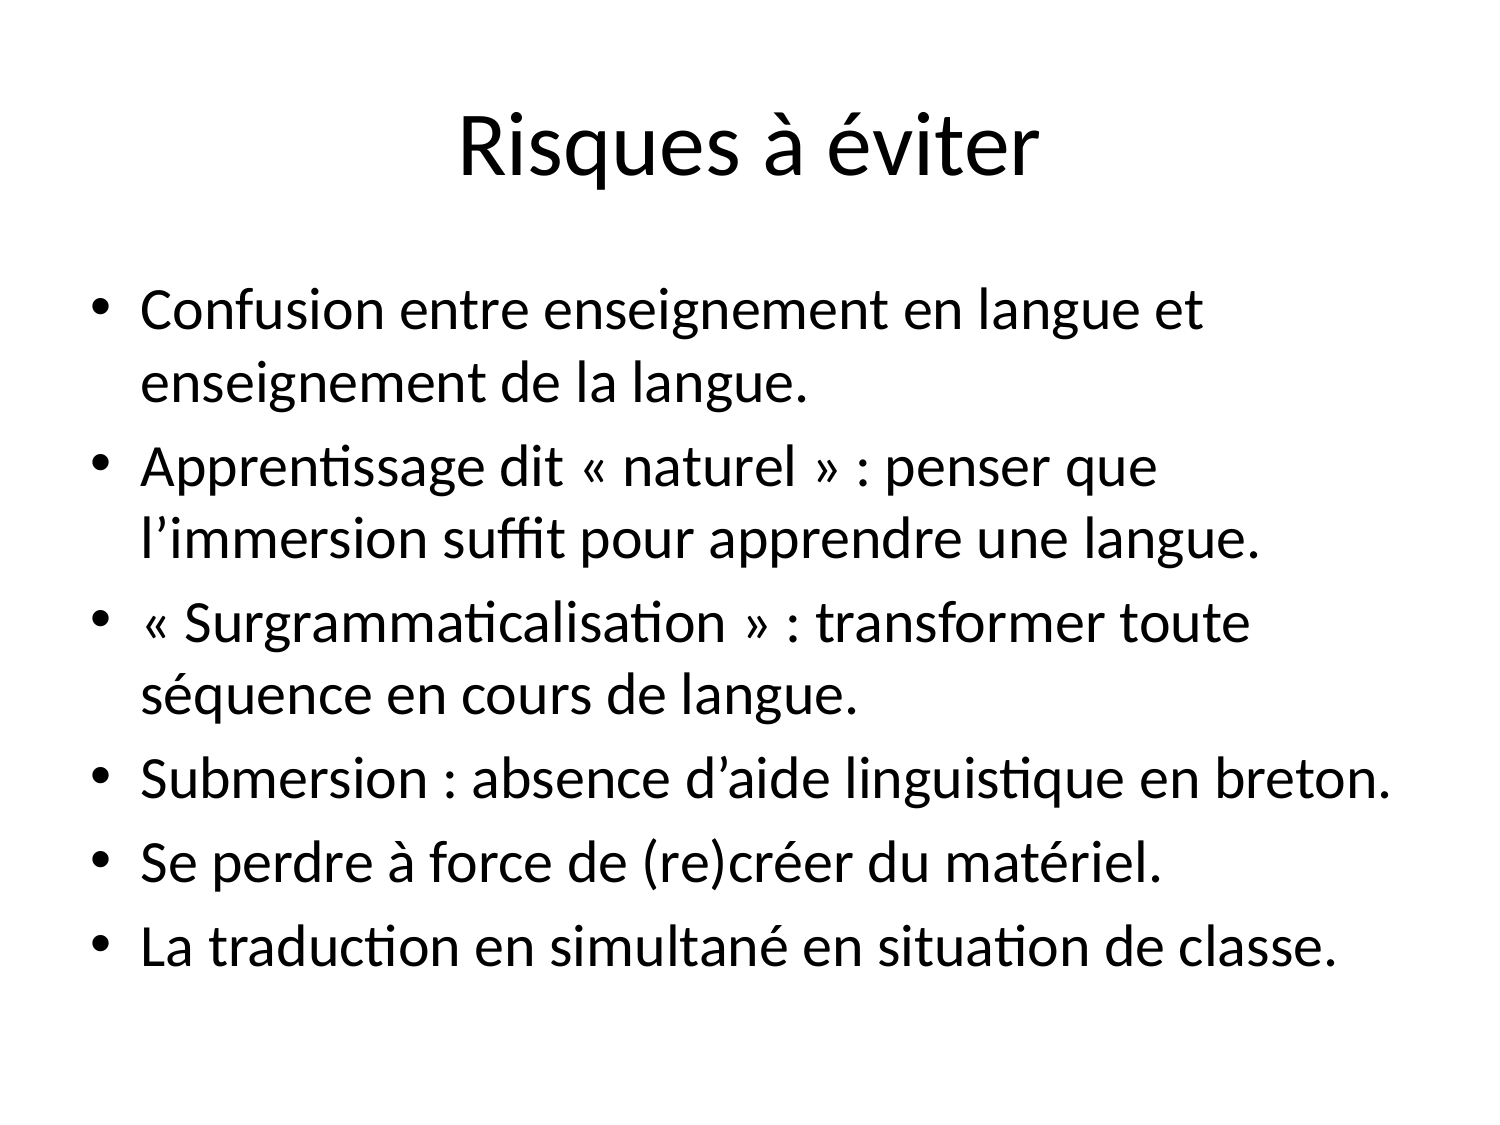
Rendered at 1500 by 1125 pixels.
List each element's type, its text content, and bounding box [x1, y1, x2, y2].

list Confusion entre enseignement en langue et enseignement de la langue. Apprentissage dit « naturel » : penser que l’immersion suffit pour apprendre une langue. « Surgrammaticalisation » : transformer toute séquence en cours de langue. Submersion : absence d’aide linguistique en breton. Se perdre à force de (re)créer du matériel. La traduction en simultané en situation de classe. [75, 262, 1425, 1005]
title Risques à éviter [75, 45, 1425, 233]
